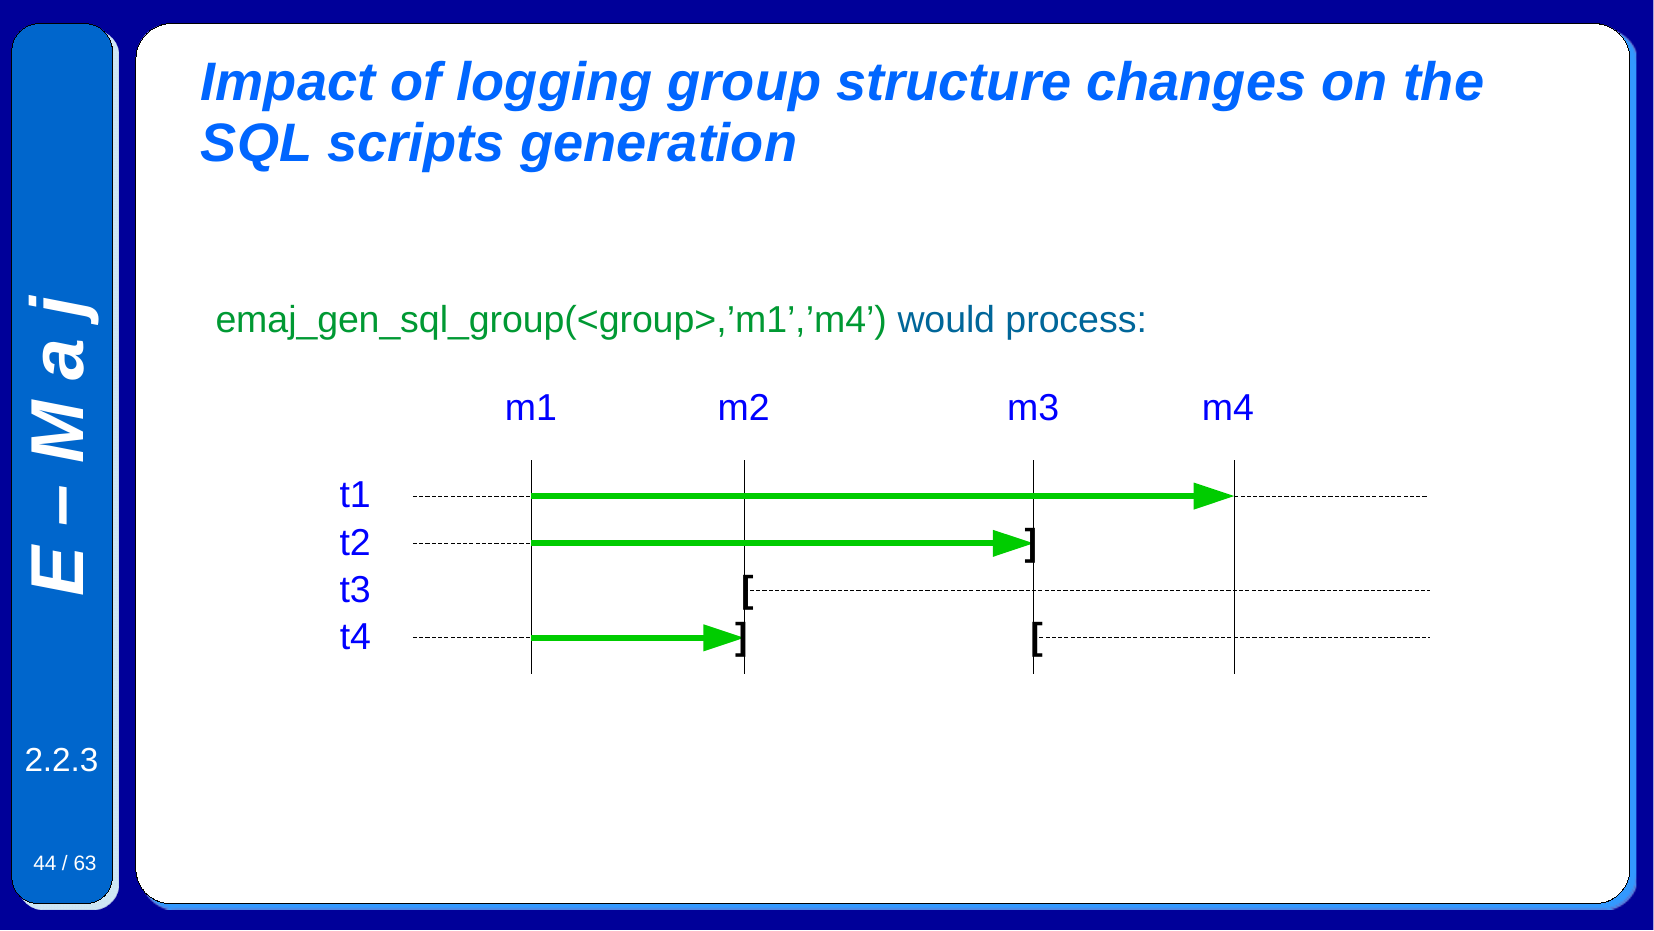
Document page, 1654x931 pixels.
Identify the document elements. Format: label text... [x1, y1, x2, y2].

text_box m2 [702, 379, 785, 436]
text_box ] [720, 608, 763, 666]
title Impact of logging group structure changes on the SQL scripts generation [200, 34, 1575, 191]
text_box t4 [324, 608, 386, 666]
text_box ] [1009, 513, 1053, 571]
text_box m4 [1187, 379, 1269, 436]
text_box t1 [324, 466, 386, 513]
text_box [ [1015, 608, 1058, 666]
text_box m1 [490, 379, 572, 436]
text_box m3 [992, 379, 1074, 436]
text_box emaj_gen_sql_group(<group>,’m1’,’m4’) would process: [200, 291, 1164, 349]
text_box t2 [324, 513, 386, 561]
text_box [ [726, 561, 769, 618]
text_box t3 [324, 561, 386, 608]
